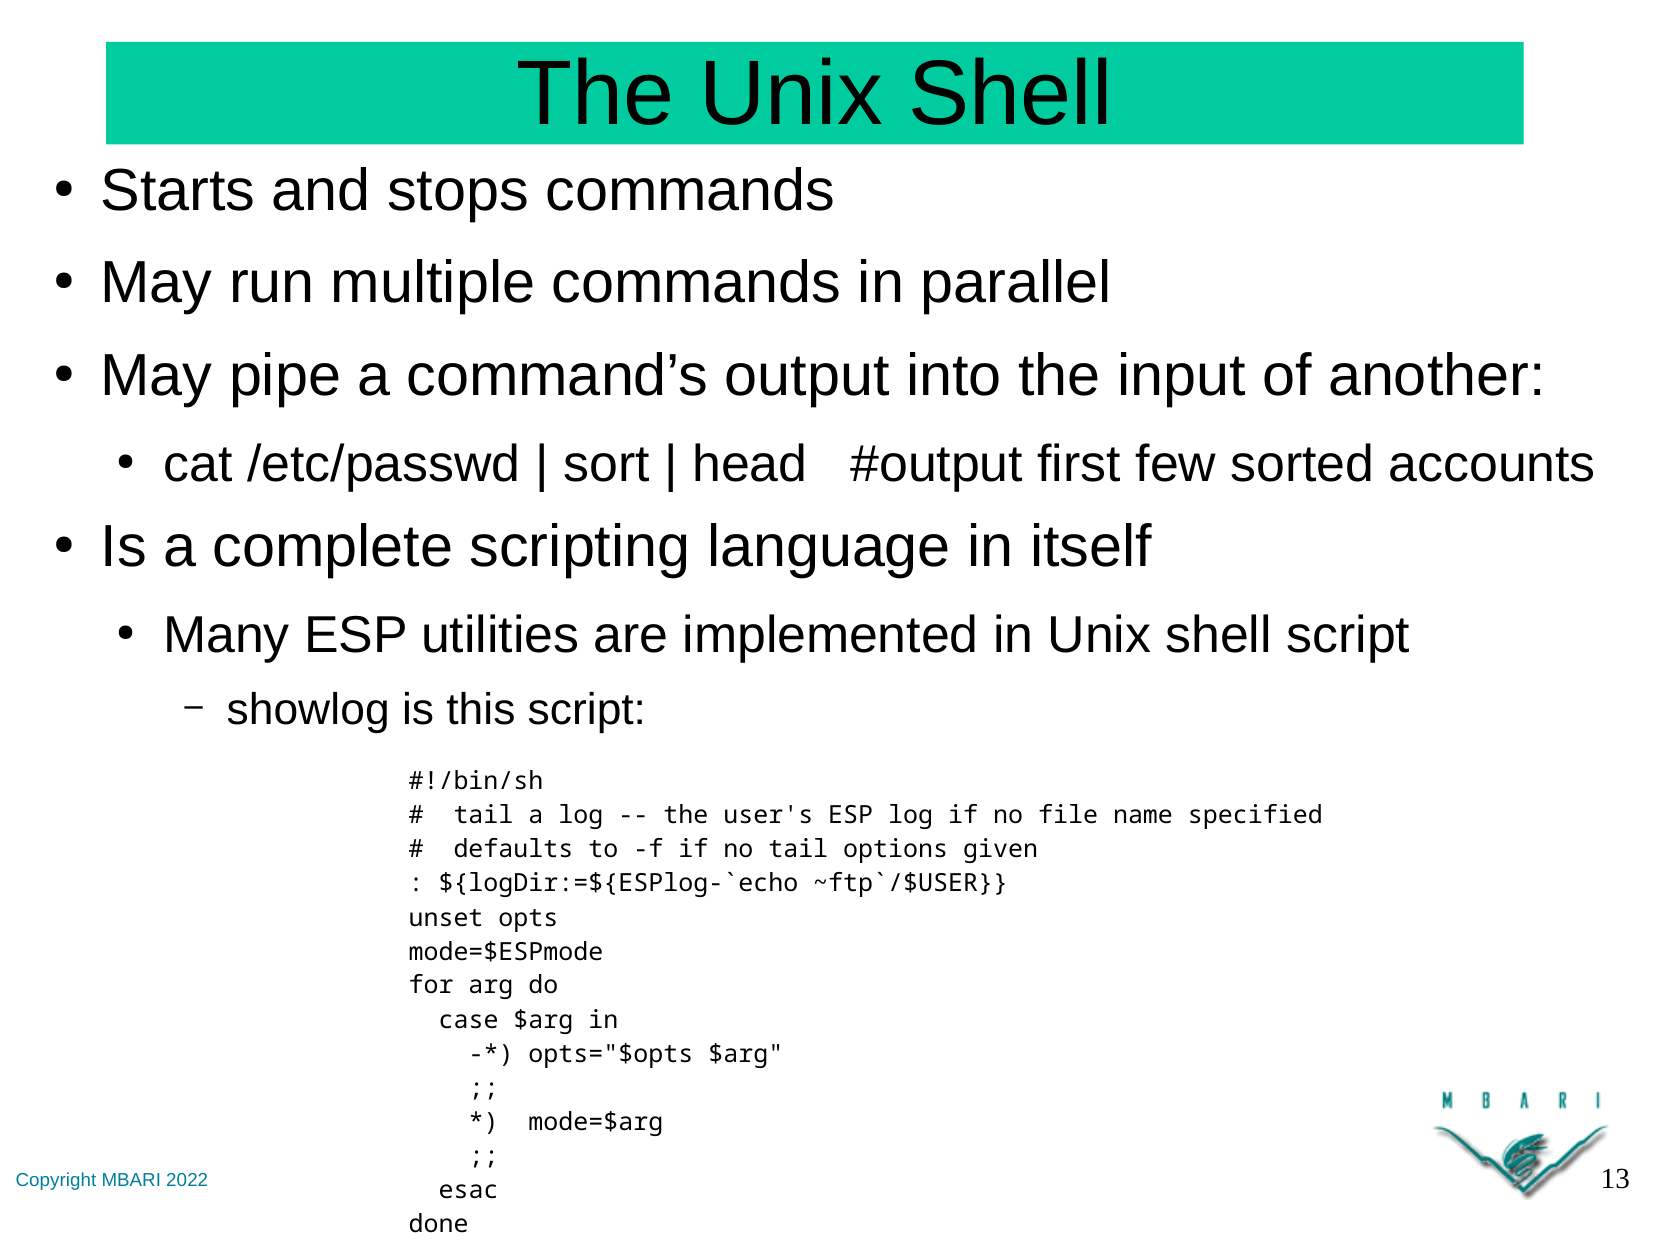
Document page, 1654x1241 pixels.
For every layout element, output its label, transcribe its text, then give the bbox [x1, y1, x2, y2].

title The Unix Shell [106, 41, 1524, 145]
text_box #!/bin/sh # tail a log -- the user's ESP log if no file name specified # defaults to -f if no tail options given : ${logDir:=${ESPlog-`echo ~ftp`/$USER}} unset opts mode=$ESPmode for arg do case $arg in -*) opts="$opts $arg" ;; *) mode=$arg ;; esac done eval exec tail ${opts--f} "$logDir/$mode.out" [393, 755, 1339, 1147]
list Starts and stops commands May run multiple commands in parallel May pipe a command’s output into the input of another: cat /etc/passwd | sort | head #output first few sorted accounts Is a complete scripting language in itself Many ESP utilities are implemented in Unix shell script showlog is this script: [37, 156, 1613, 751]
picture [1426, 1091, 1613, 1200]
